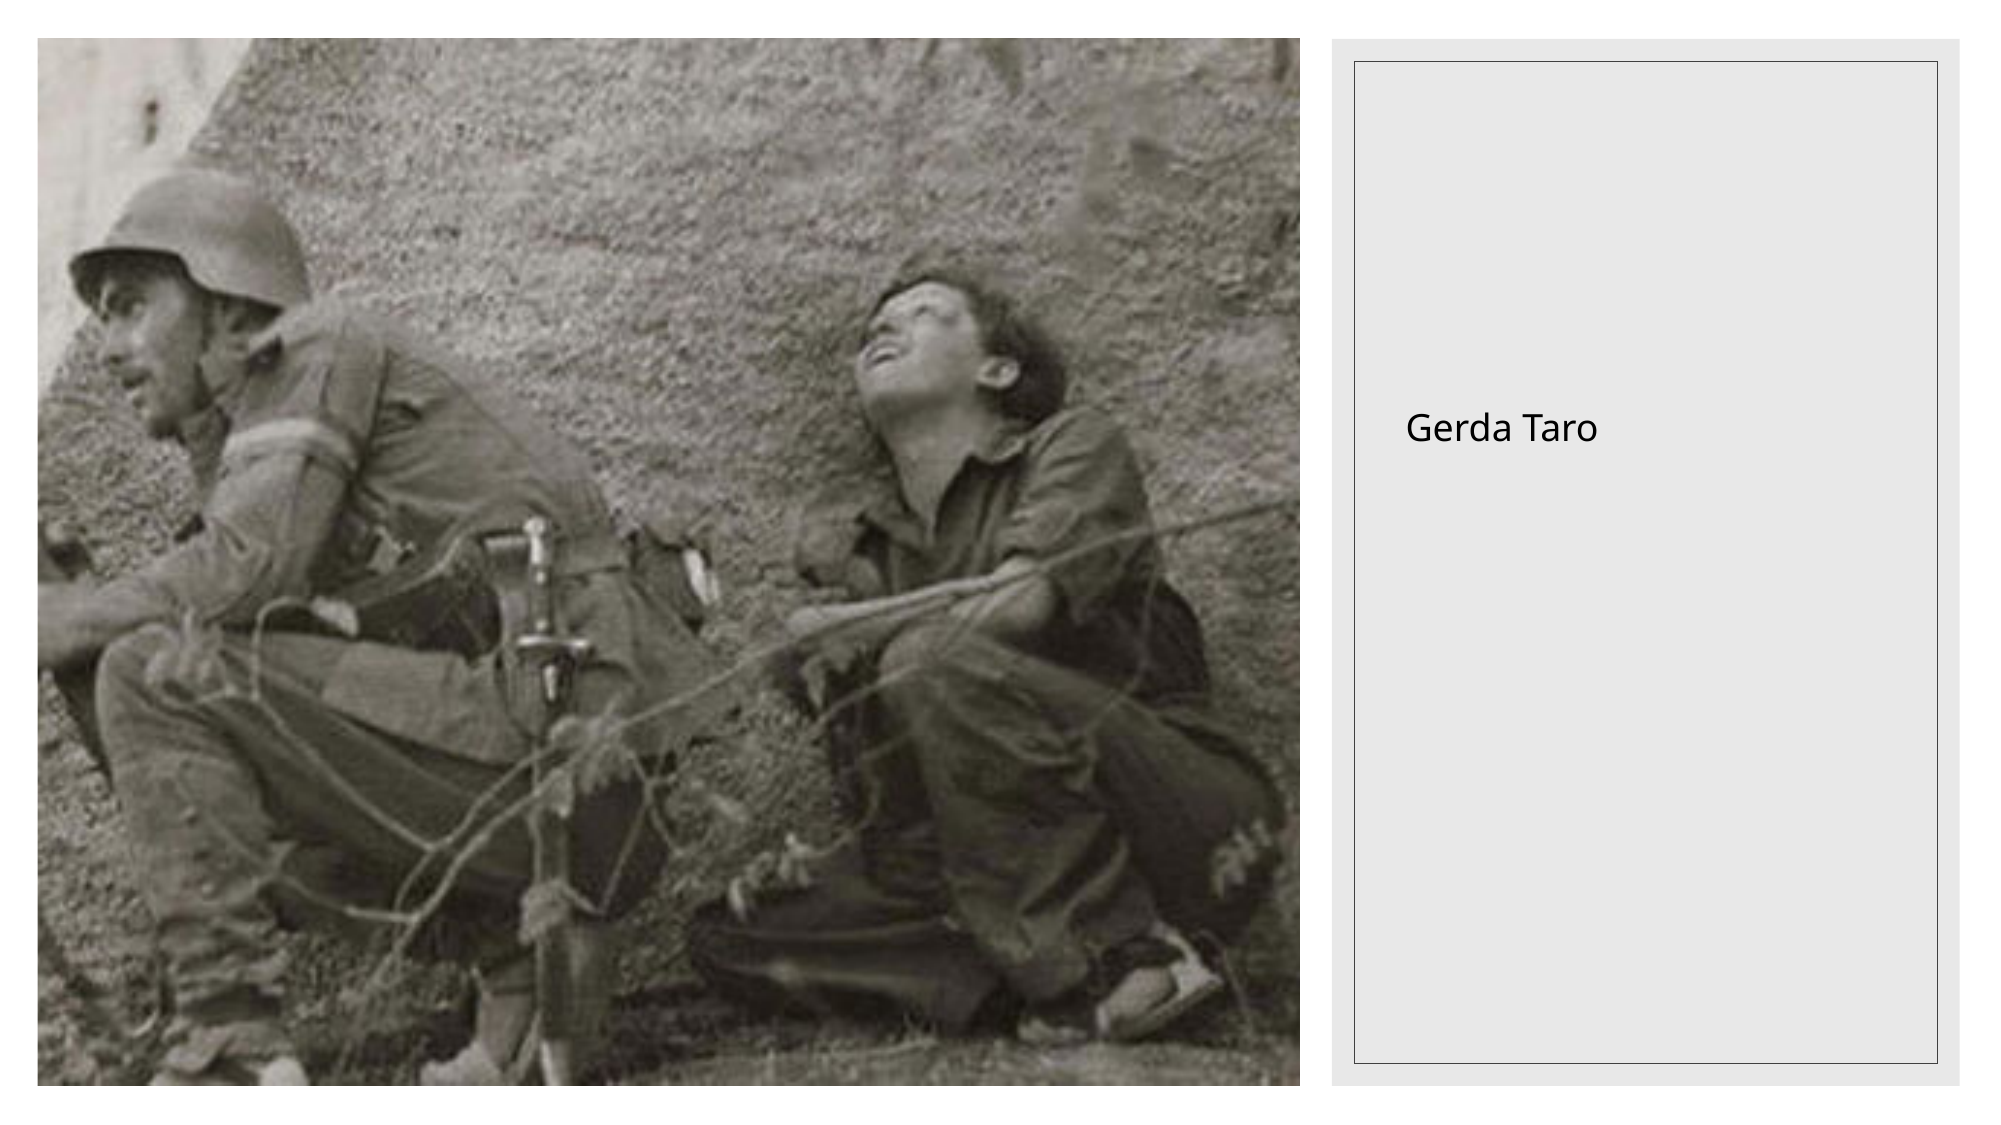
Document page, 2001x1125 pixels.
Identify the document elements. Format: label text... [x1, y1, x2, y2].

picture [37, 38, 1300, 1086]
list Gerda Taro [1390, 391, 1907, 968]
